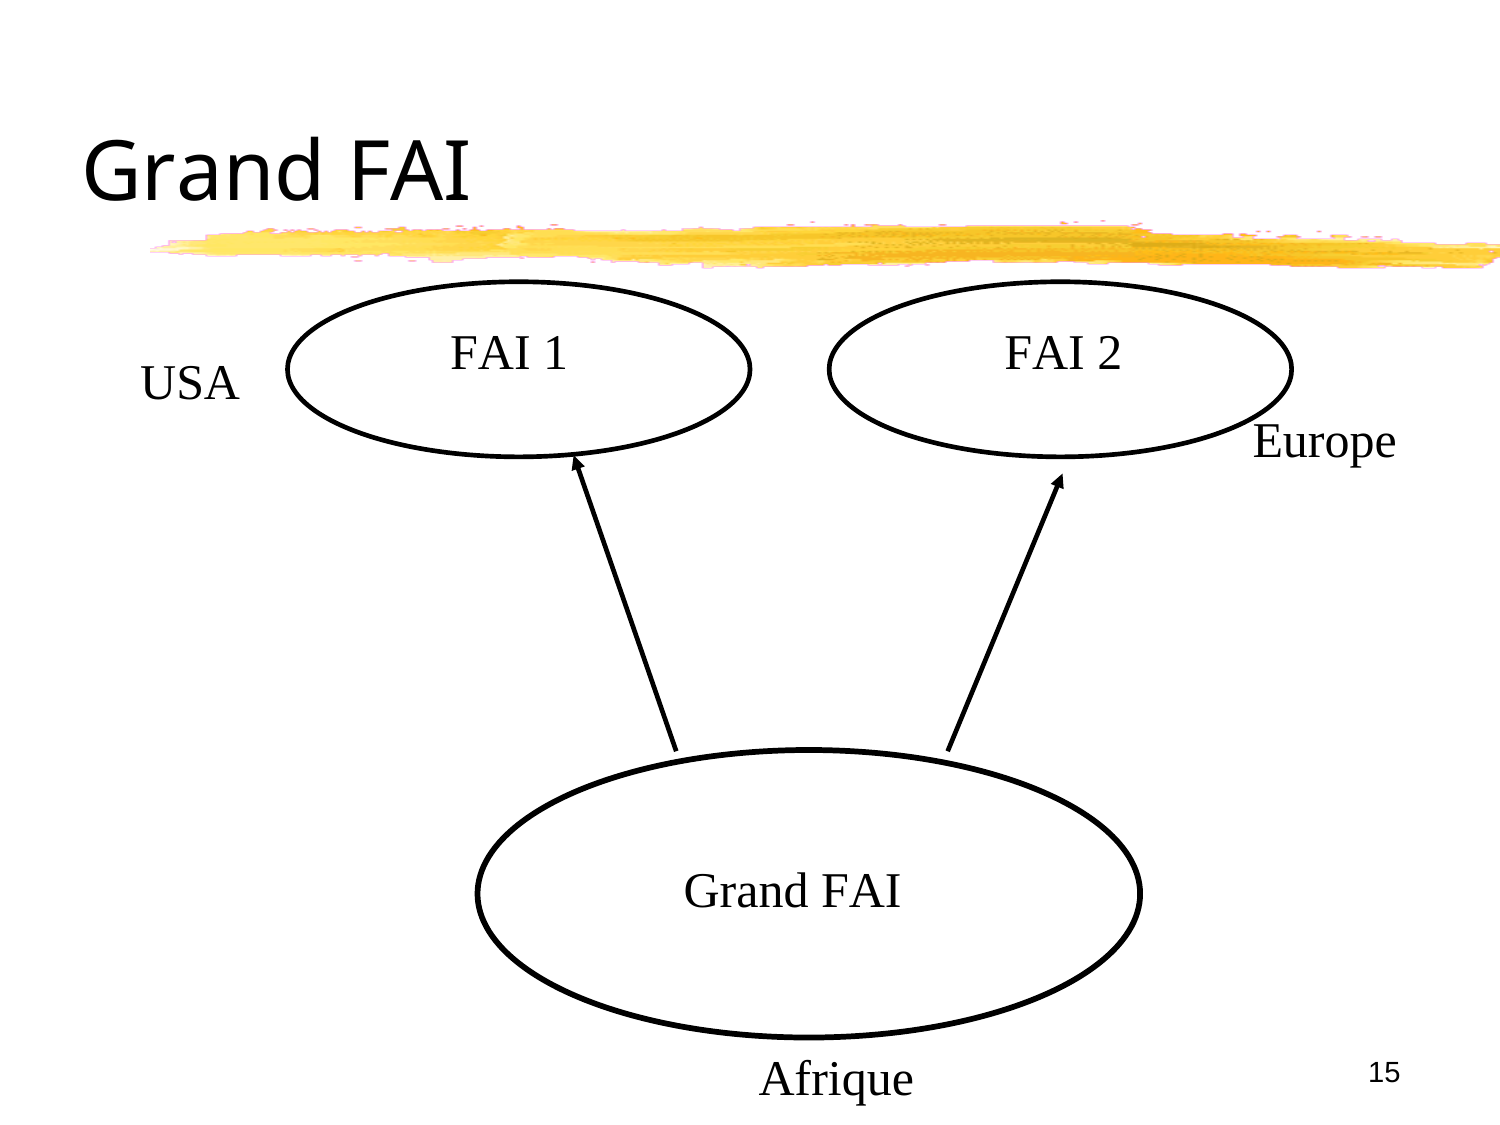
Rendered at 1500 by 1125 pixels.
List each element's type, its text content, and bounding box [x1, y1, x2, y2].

text_box Afrique [725, 1037, 948, 1113]
text_box FAI 1 [393, 311, 626, 387]
text_box FAI 2 [947, 311, 1180, 387]
text_box <number> [1104, 1021, 1416, 1096]
picture [150, 215, 1500, 279]
text_box USA [125, 341, 255, 417]
text_box Europe [1237, 399, 1412, 476]
text_box Grand FAI [668, 849, 917, 926]
title Grand FAI [66, 37, 1342, 225]
